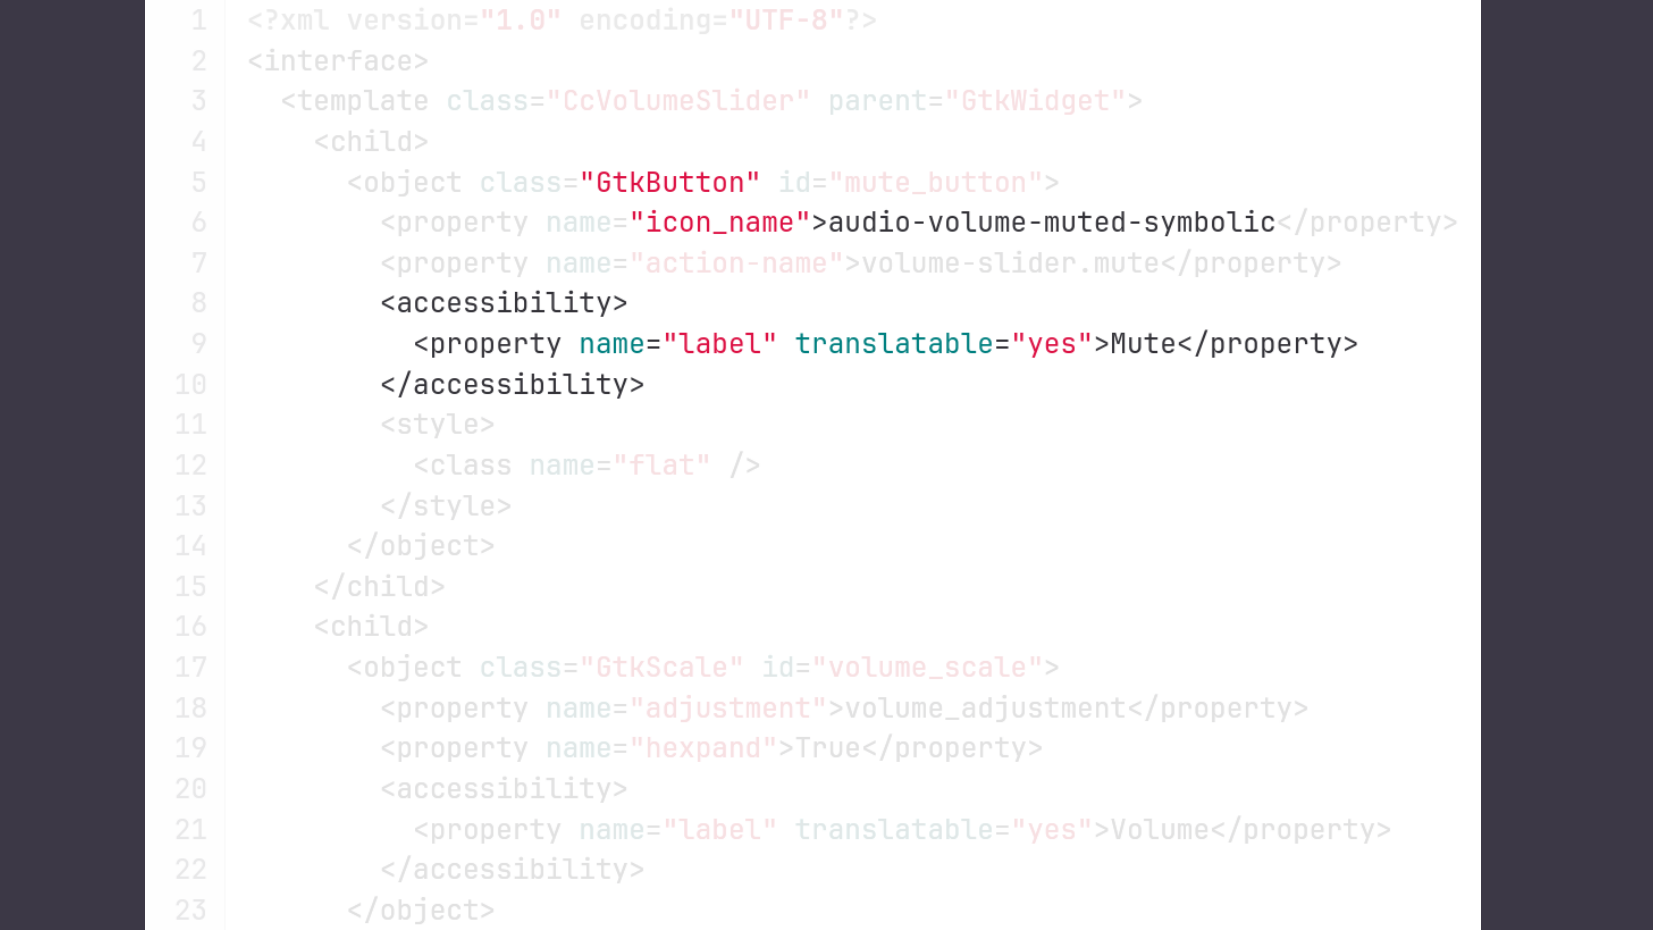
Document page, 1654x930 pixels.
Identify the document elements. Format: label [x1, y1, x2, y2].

picture [145, 0, 1481, 930]
